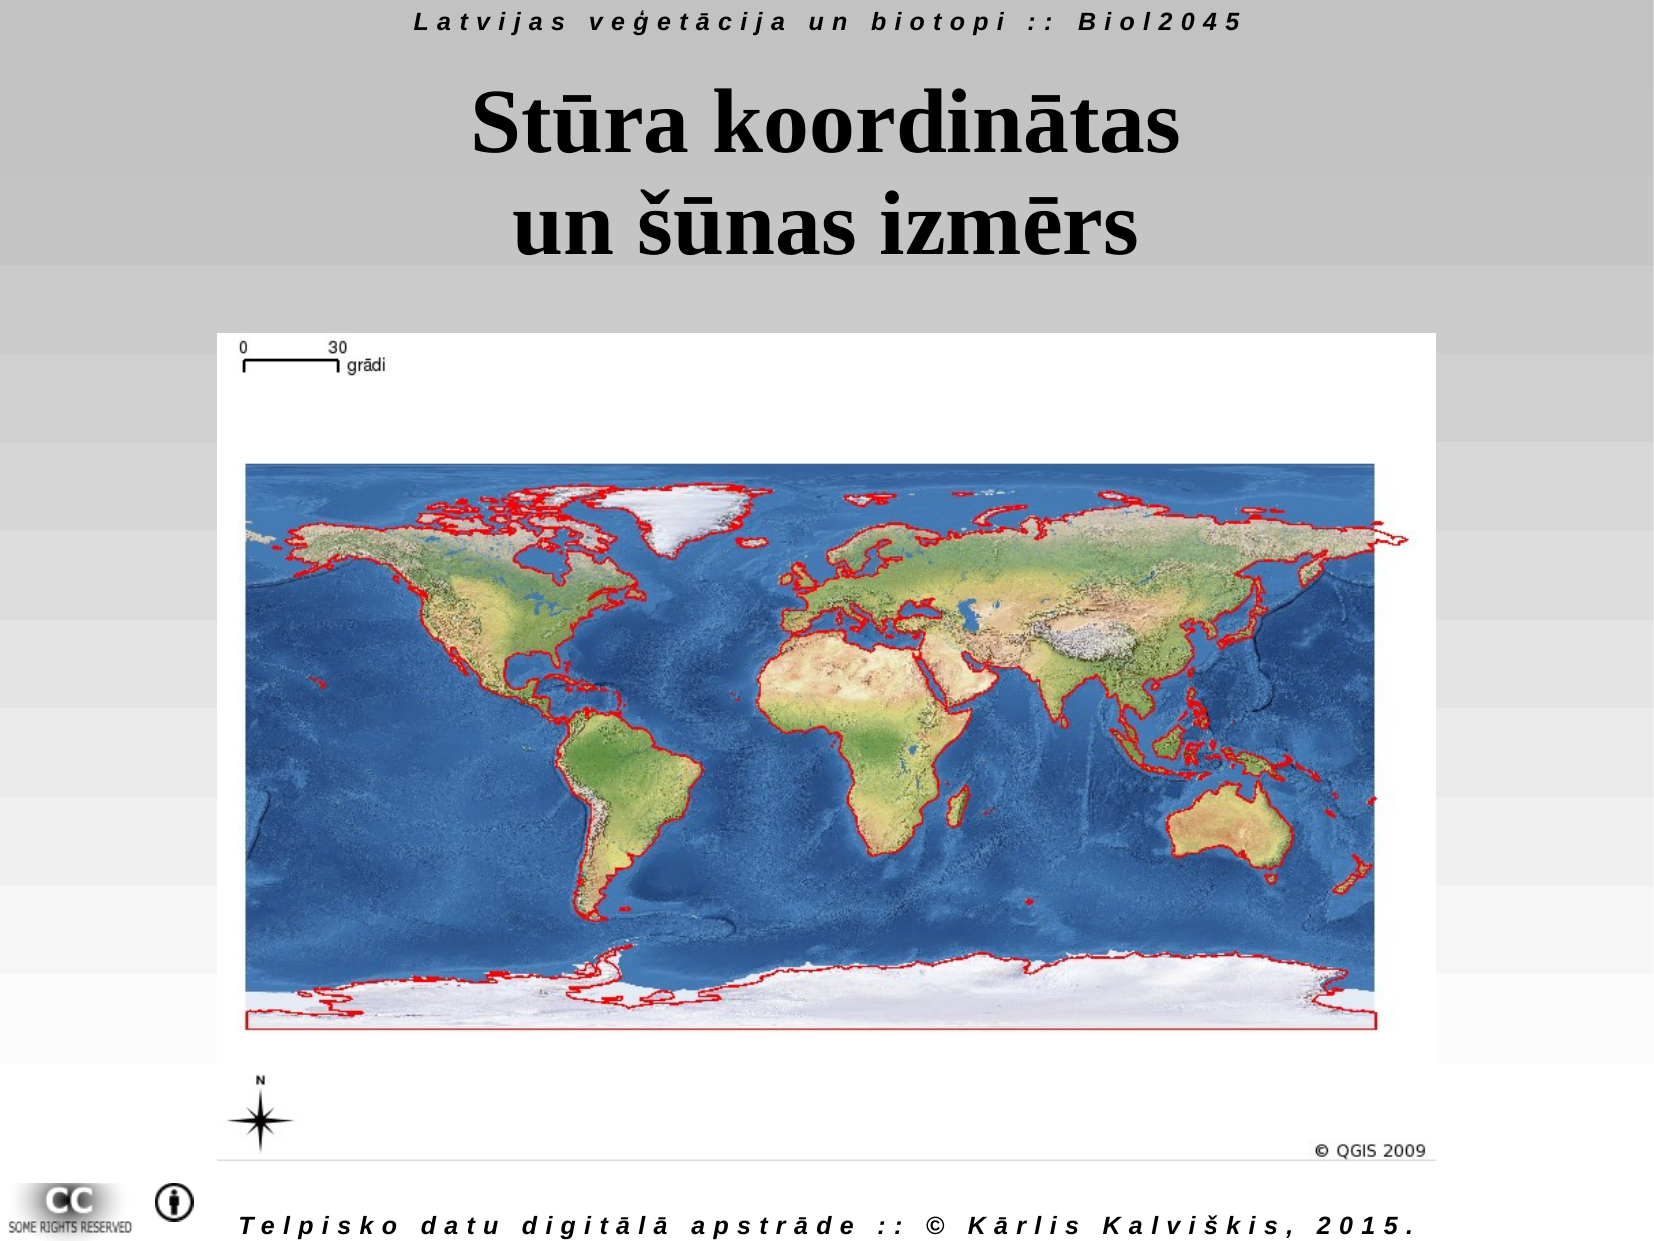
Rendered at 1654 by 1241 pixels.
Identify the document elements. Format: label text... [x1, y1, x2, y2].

title Stūra koordinātas un šūnas izmērs [29, 49, 1625, 296]
picture [0, 0, 1654, 1241]
